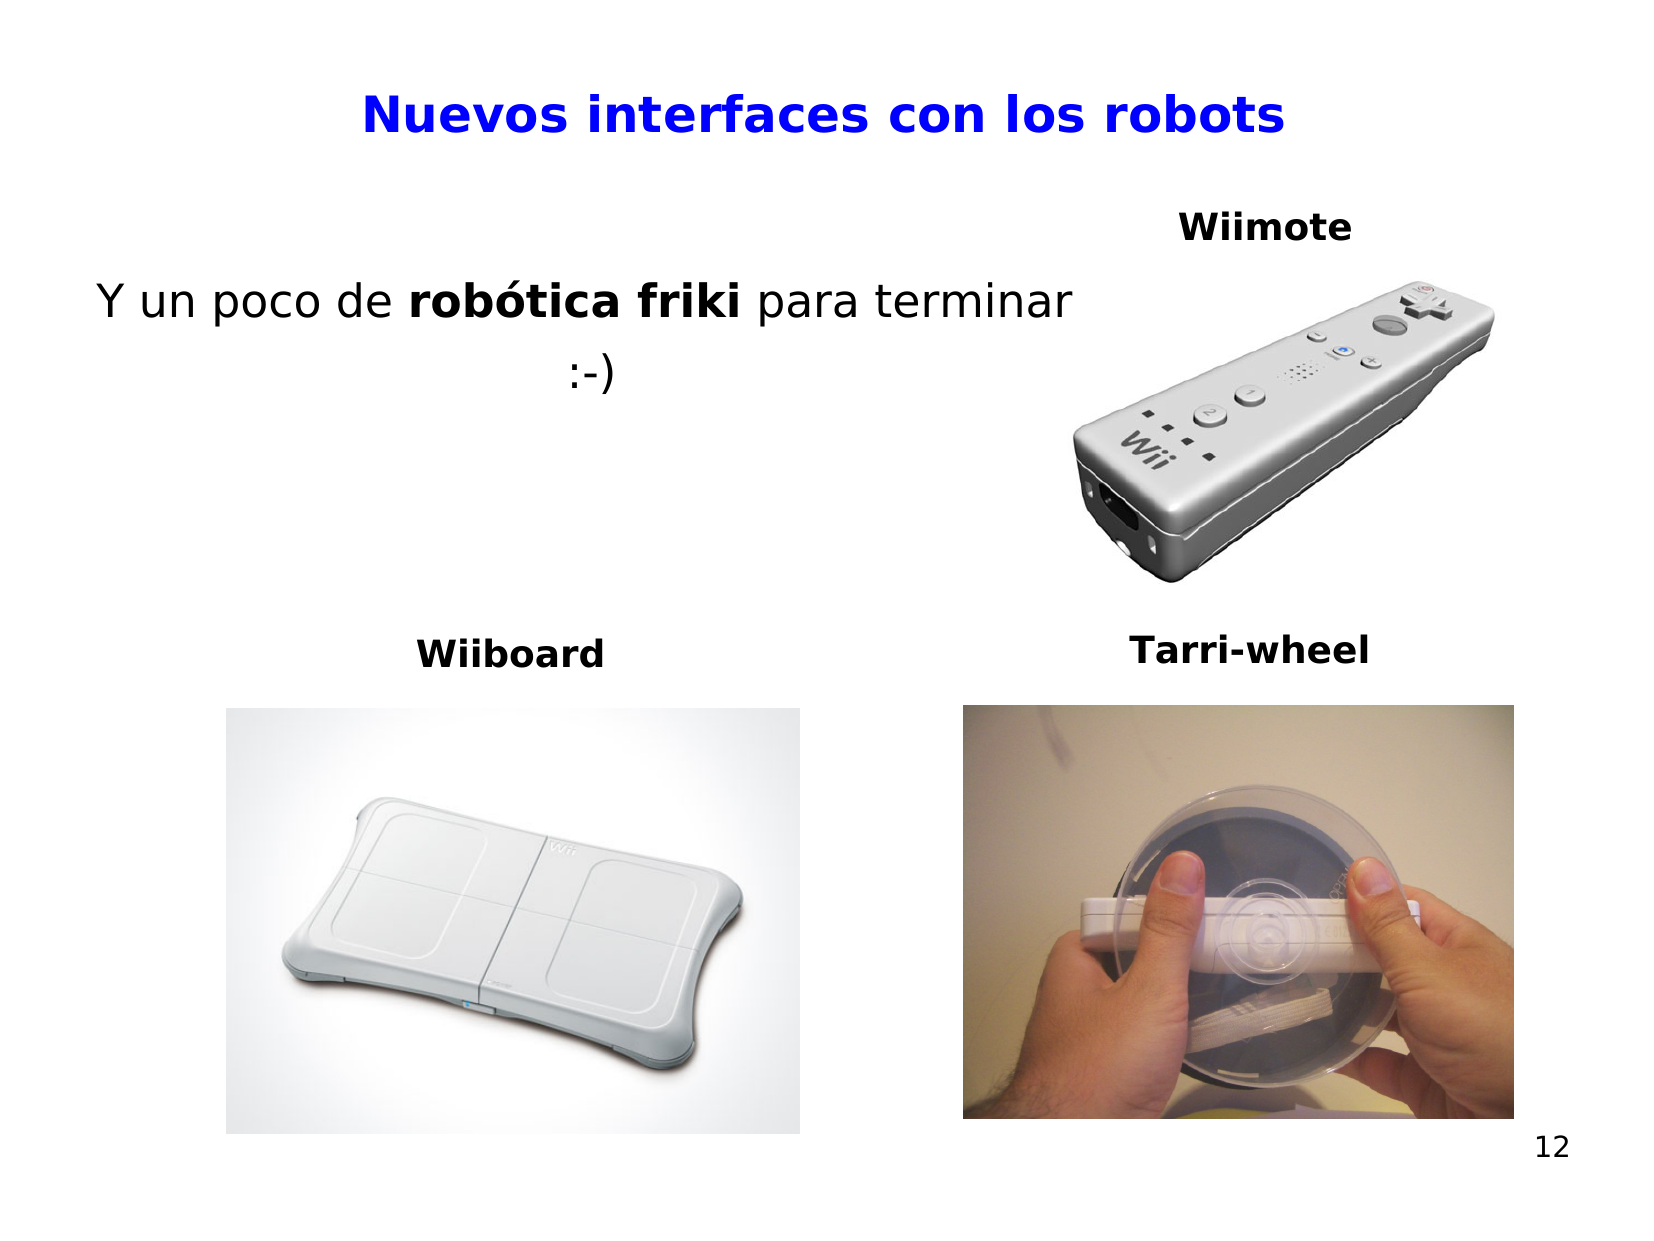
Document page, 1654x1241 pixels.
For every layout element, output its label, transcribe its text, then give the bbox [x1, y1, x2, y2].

picture [1052, 278, 1520, 585]
text_box Wiimote [1163, 197, 1368, 257]
picture [963, 705, 1514, 1119]
text_box Wiiboard [401, 625, 621, 684]
text_box Tarri-wheel [1114, 621, 1386, 680]
picture [226, 708, 800, 1134]
text_box Y un poco de robótica friki para terminar :-) [81, 267, 1088, 407]
text_box Nuevos interfaces con los robots [346, 78, 1302, 152]
